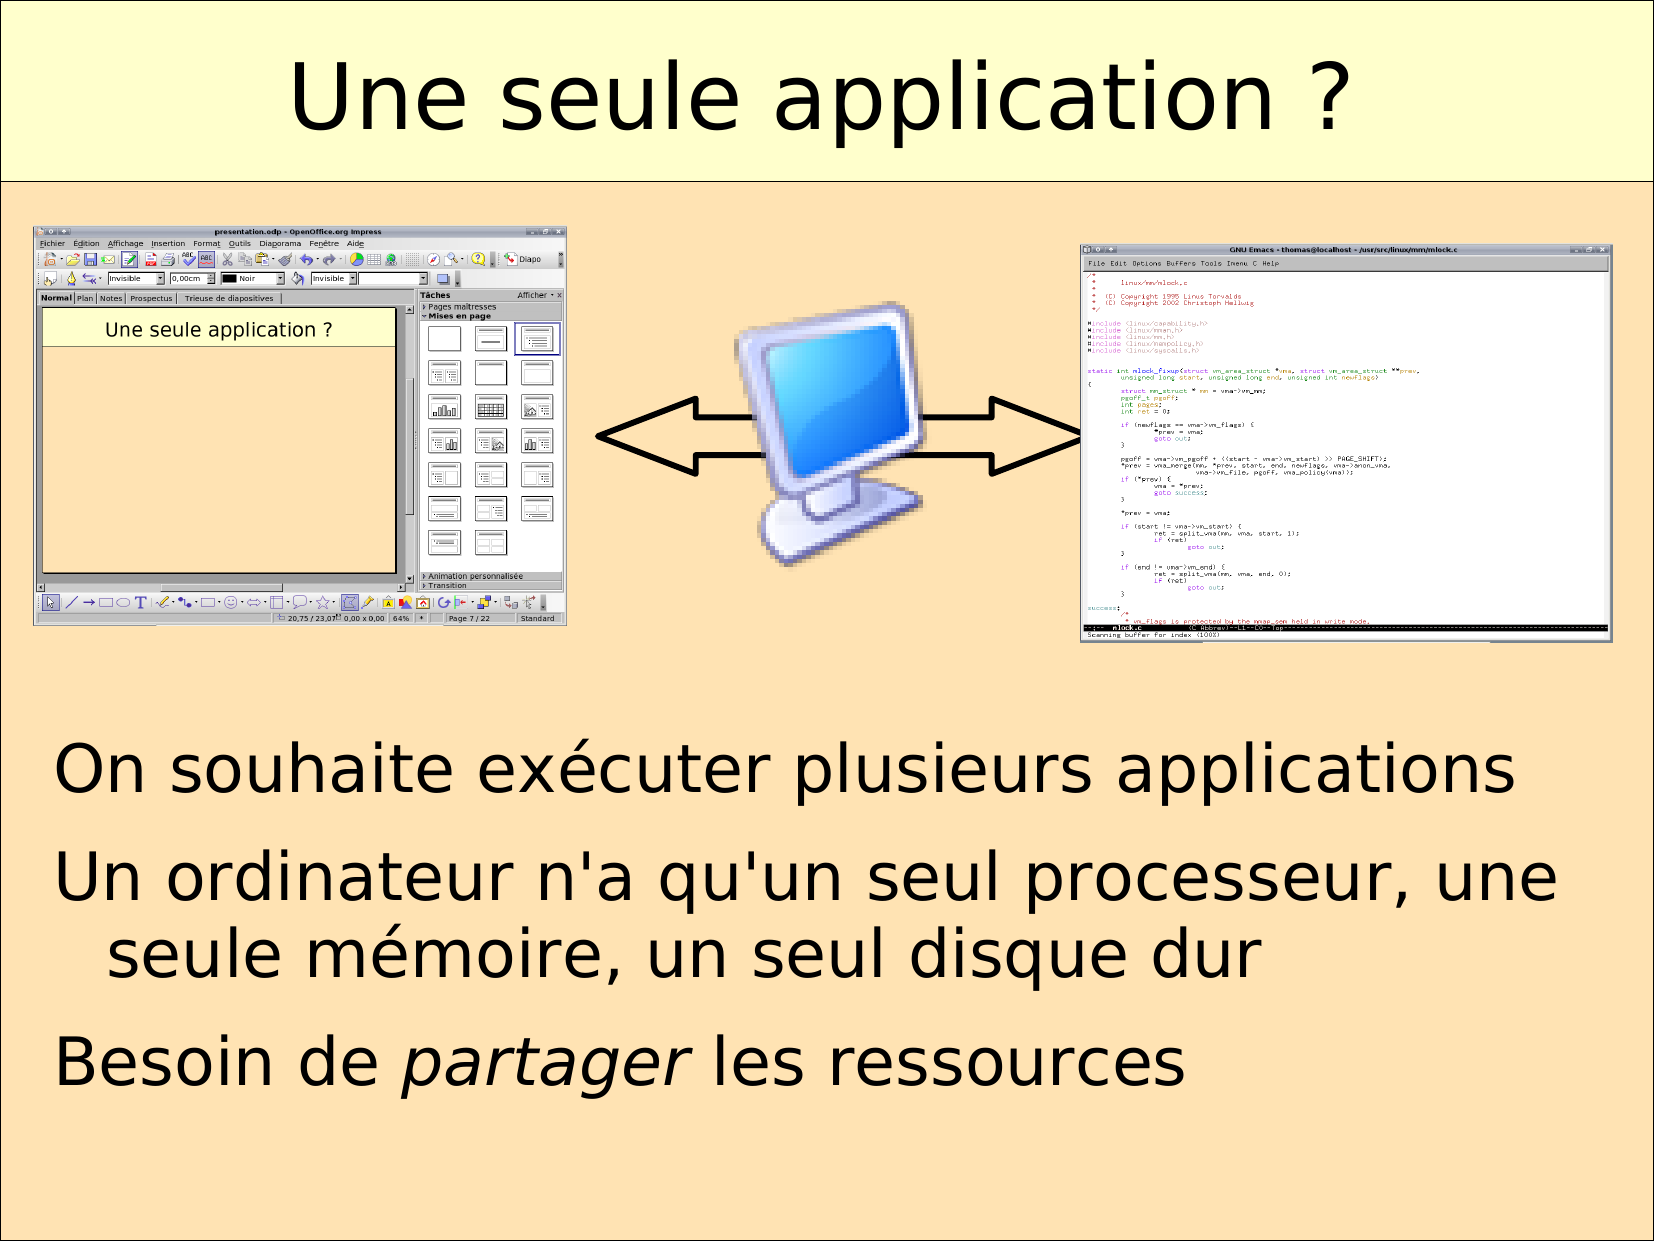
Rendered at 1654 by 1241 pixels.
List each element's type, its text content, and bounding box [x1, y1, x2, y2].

title Une seule application ? [114, 38, 1531, 158]
picture [690, 301, 977, 572]
picture [33, 225, 567, 626]
list On souhaite exécuter plusieurs applications Un ordinateur n'a qu'un seul processeur, une seule mémoire, un seul disque dur Besoin de partager les ressources [35, 730, 1622, 1143]
picture [1080, 243, 1613, 643]
